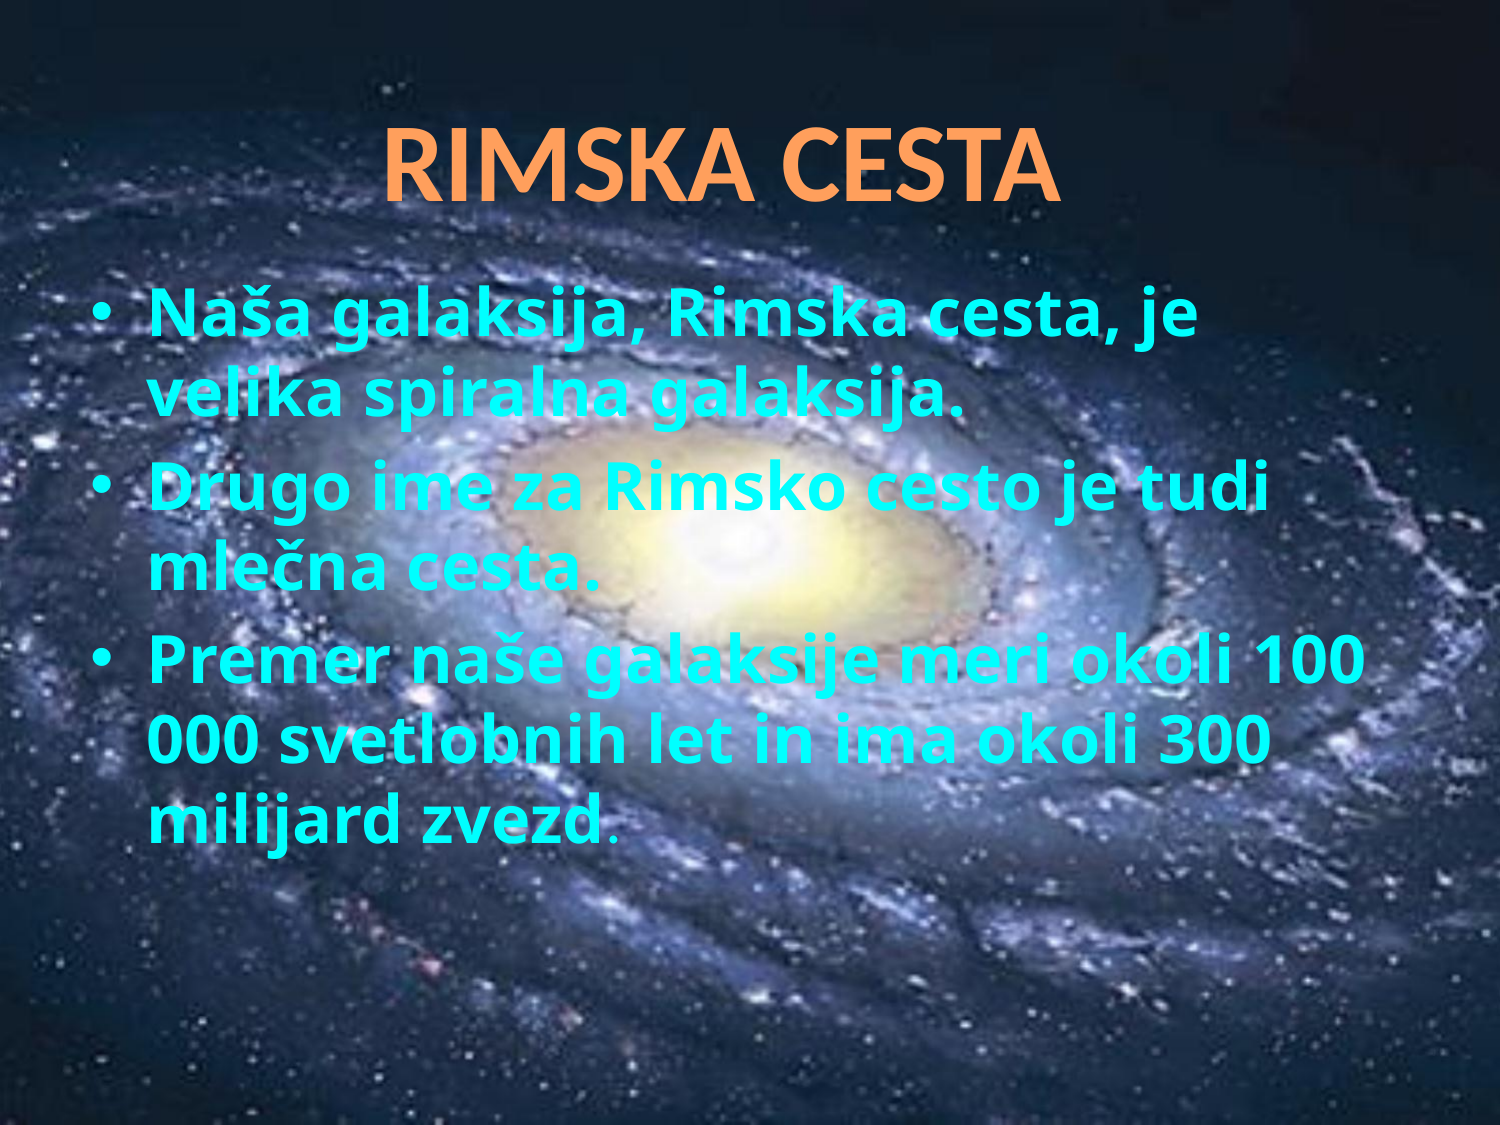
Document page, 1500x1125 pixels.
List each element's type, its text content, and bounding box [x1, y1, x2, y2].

list Naša galaksija, Rimska cesta, je velika spiralna galaksija. Drugo ime za Rimsko cesto je tudi mlečna cesta. Premer naše galaksije meri okoli 100 000 svetlobnih let in ima okoli 300 milijard zvezd. [75, 262, 1425, 1005]
picture [0, 0, 1500, 1125]
text_box RIMSKA CESTA [367, 81, 1078, 232]
